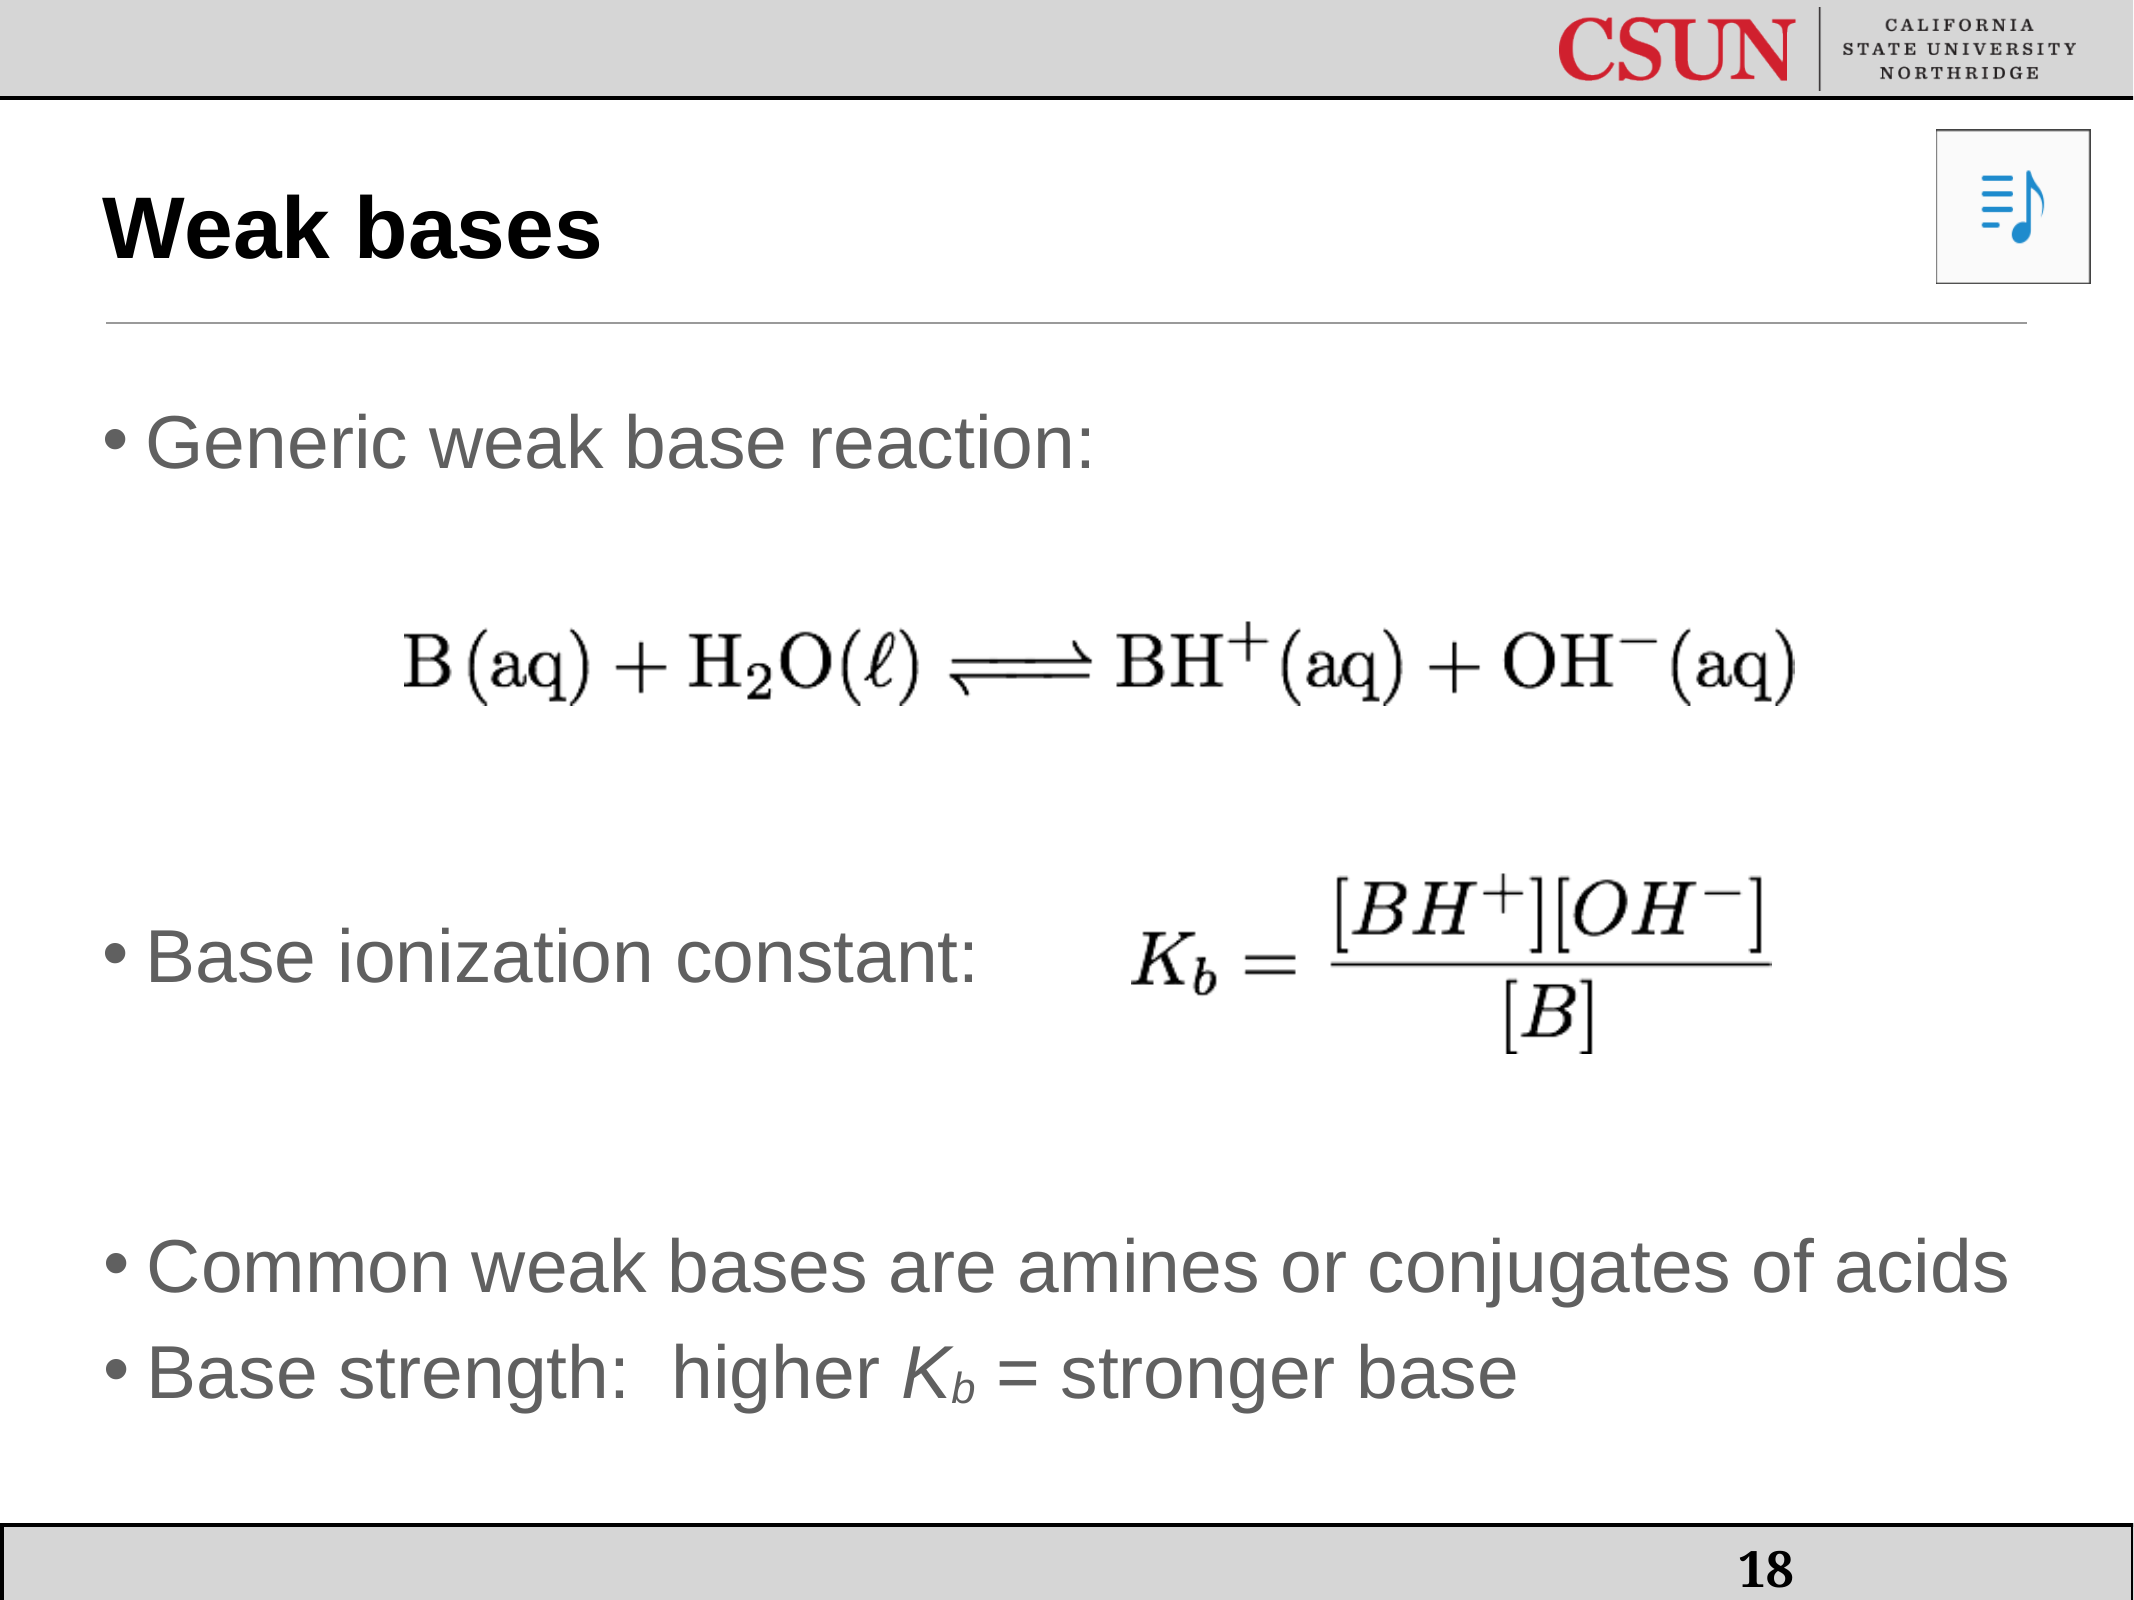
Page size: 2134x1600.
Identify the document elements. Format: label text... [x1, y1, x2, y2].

text_box Common weak bases are amines or conjugates of acids Base strength: higher Kb = stronger base [94, 1208, 2041, 1474]
text_box Base ionization constant: [93, 898, 1093, 1040]
picture [404, 620, 1795, 707]
text_box [1935, 128, 2092, 286]
title Weak bases [93, 105, 2040, 285]
picture [1131, 872, 1772, 1055]
list Generic weak base reaction: [93, 384, 2040, 527]
picture [1559, 7, 2076, 91]
